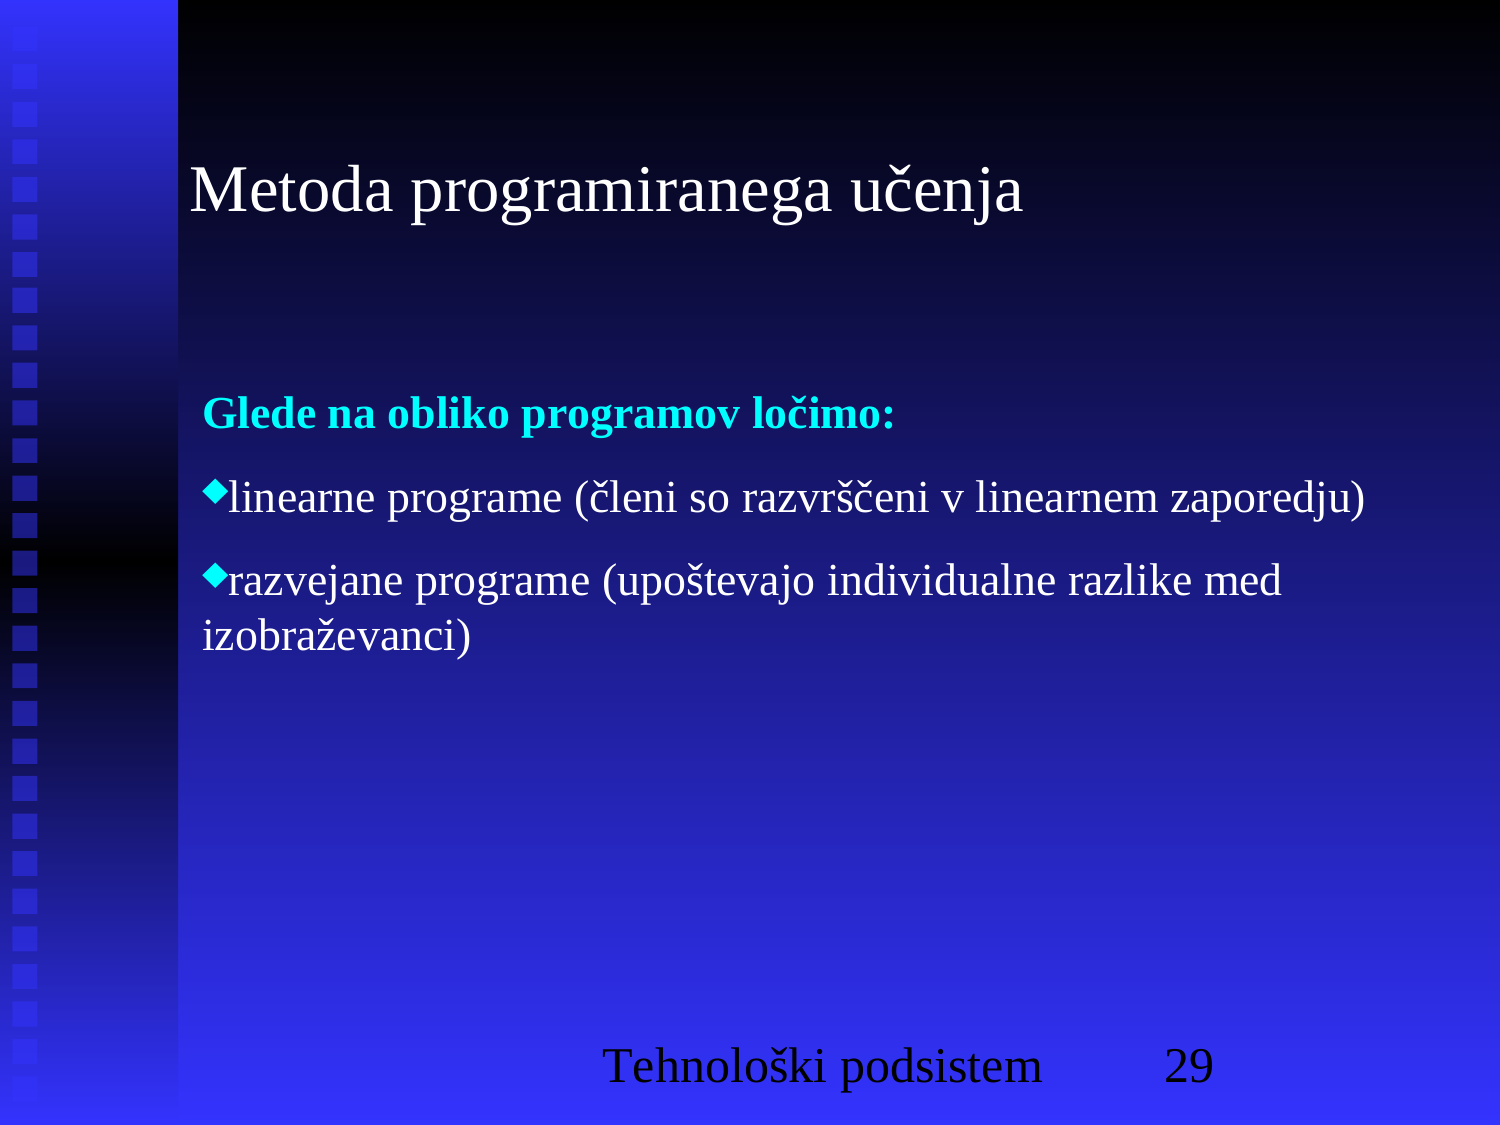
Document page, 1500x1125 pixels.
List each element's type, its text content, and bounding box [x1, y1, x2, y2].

text_box Glede na obliko programov ločimo: linearne programe (členi so razvrščeni v linearnem zaporedju) razvejane programe (upoštevajo individualne razlike med izobraževanci) [187, 374, 1388, 668]
title Metoda programiranega učenja [174, 137, 1500, 233]
